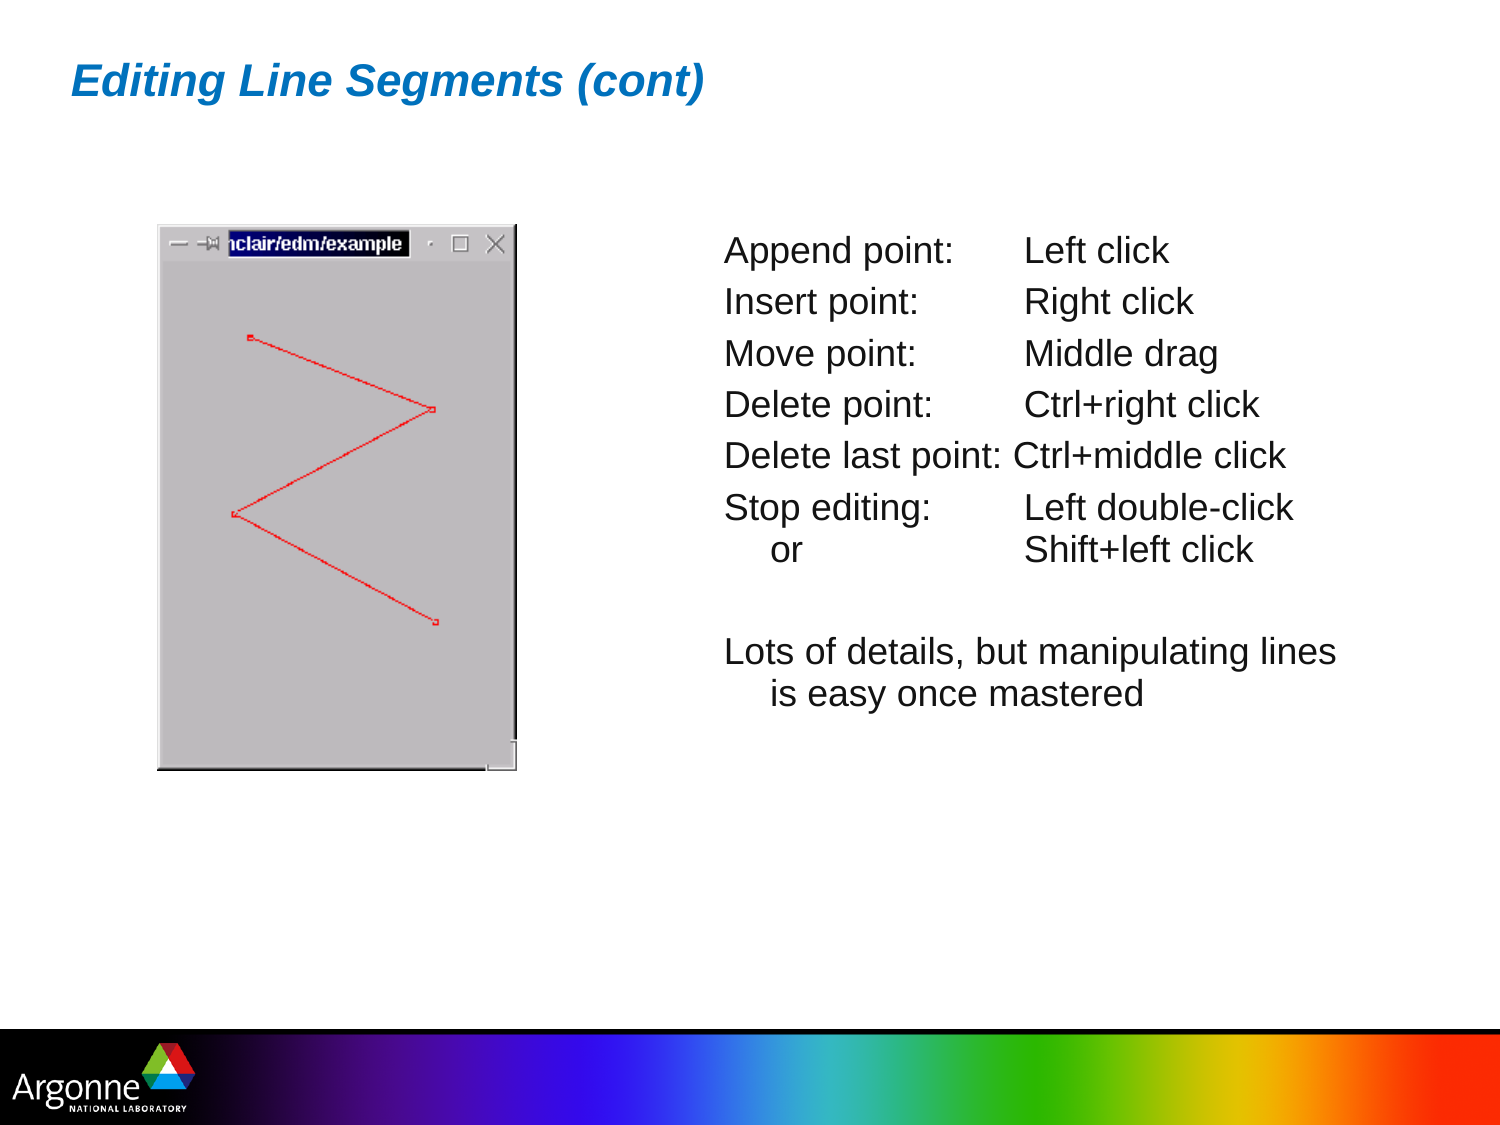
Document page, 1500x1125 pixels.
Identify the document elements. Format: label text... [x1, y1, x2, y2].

picture [157, 224, 517, 771]
title Editing Line Segments (cont) [55, 40, 1361, 125]
list Append point: Left click Insert point: Right click Move point: Middle drag Delete point: Ctrl+right click Delete last point: Ctrl+middle click Stop editing: Left double-click or Shift+left click Lots of details, but manipulating lines is easy once mastered [723, 229, 1359, 853]
picture [0, 1029, 1500, 1125]
